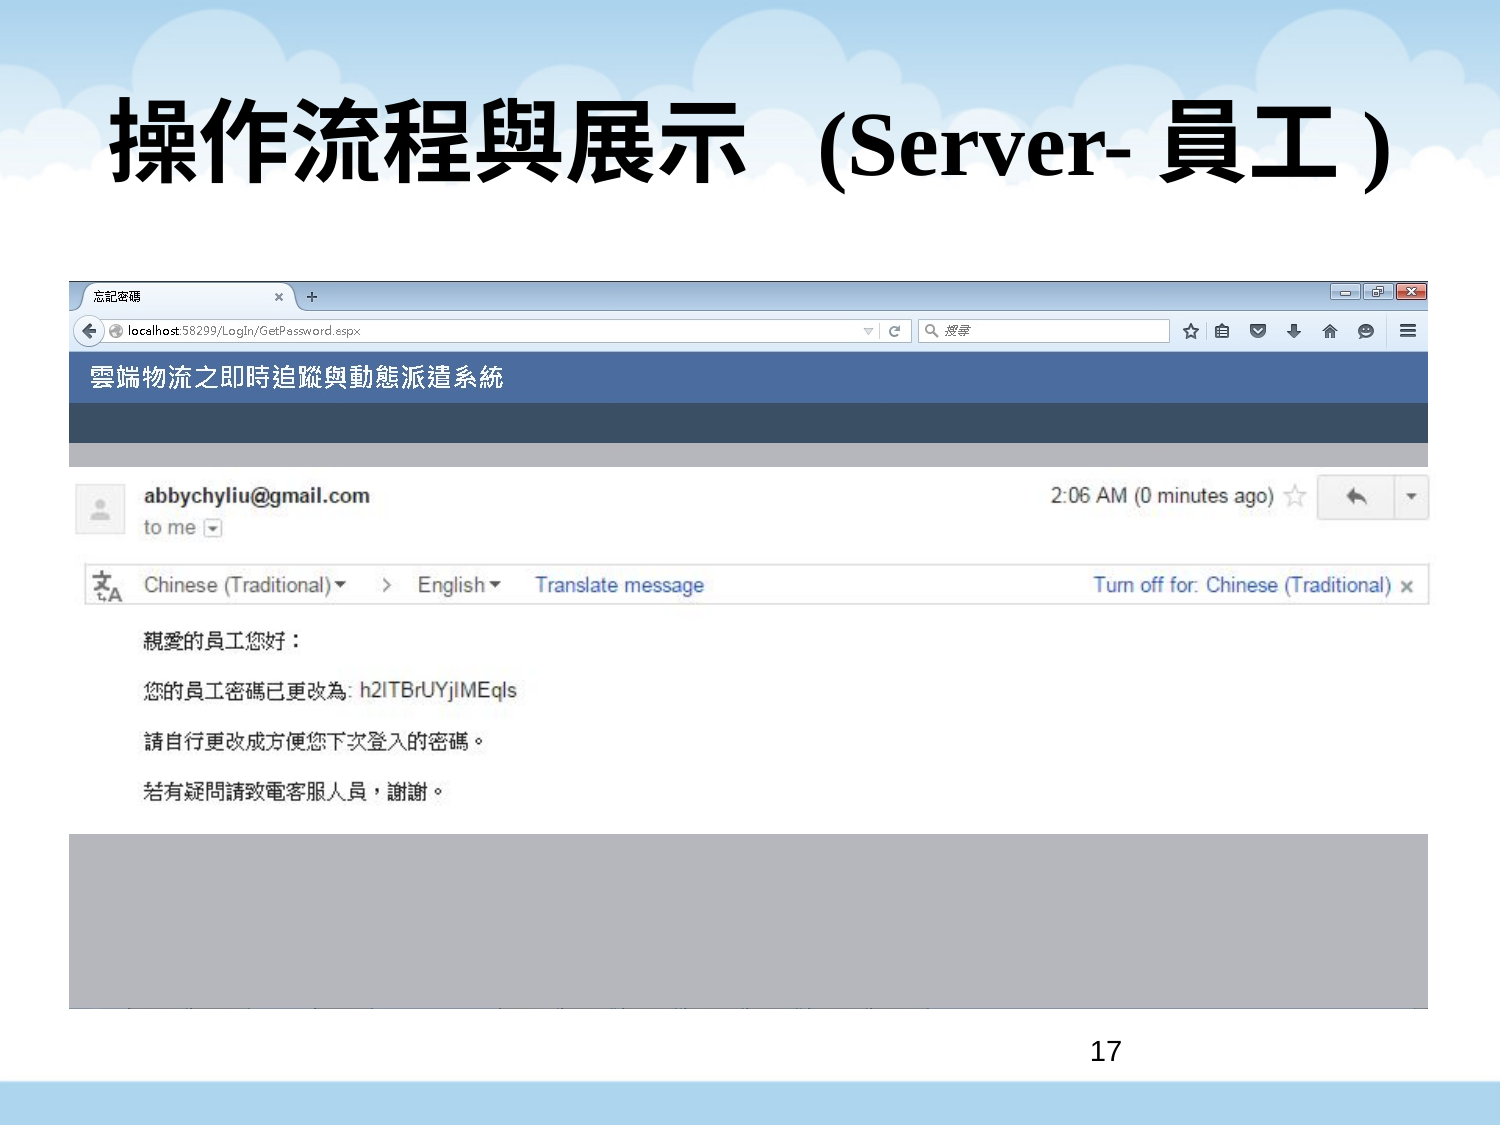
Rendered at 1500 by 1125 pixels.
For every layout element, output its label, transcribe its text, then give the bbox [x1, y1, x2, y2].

title 操作流程與展示 (Server-員工) [75, 45, 1426, 233]
text_box [1074, 1024, 1426, 1103]
picture [0, 0, 1500, 1125]
